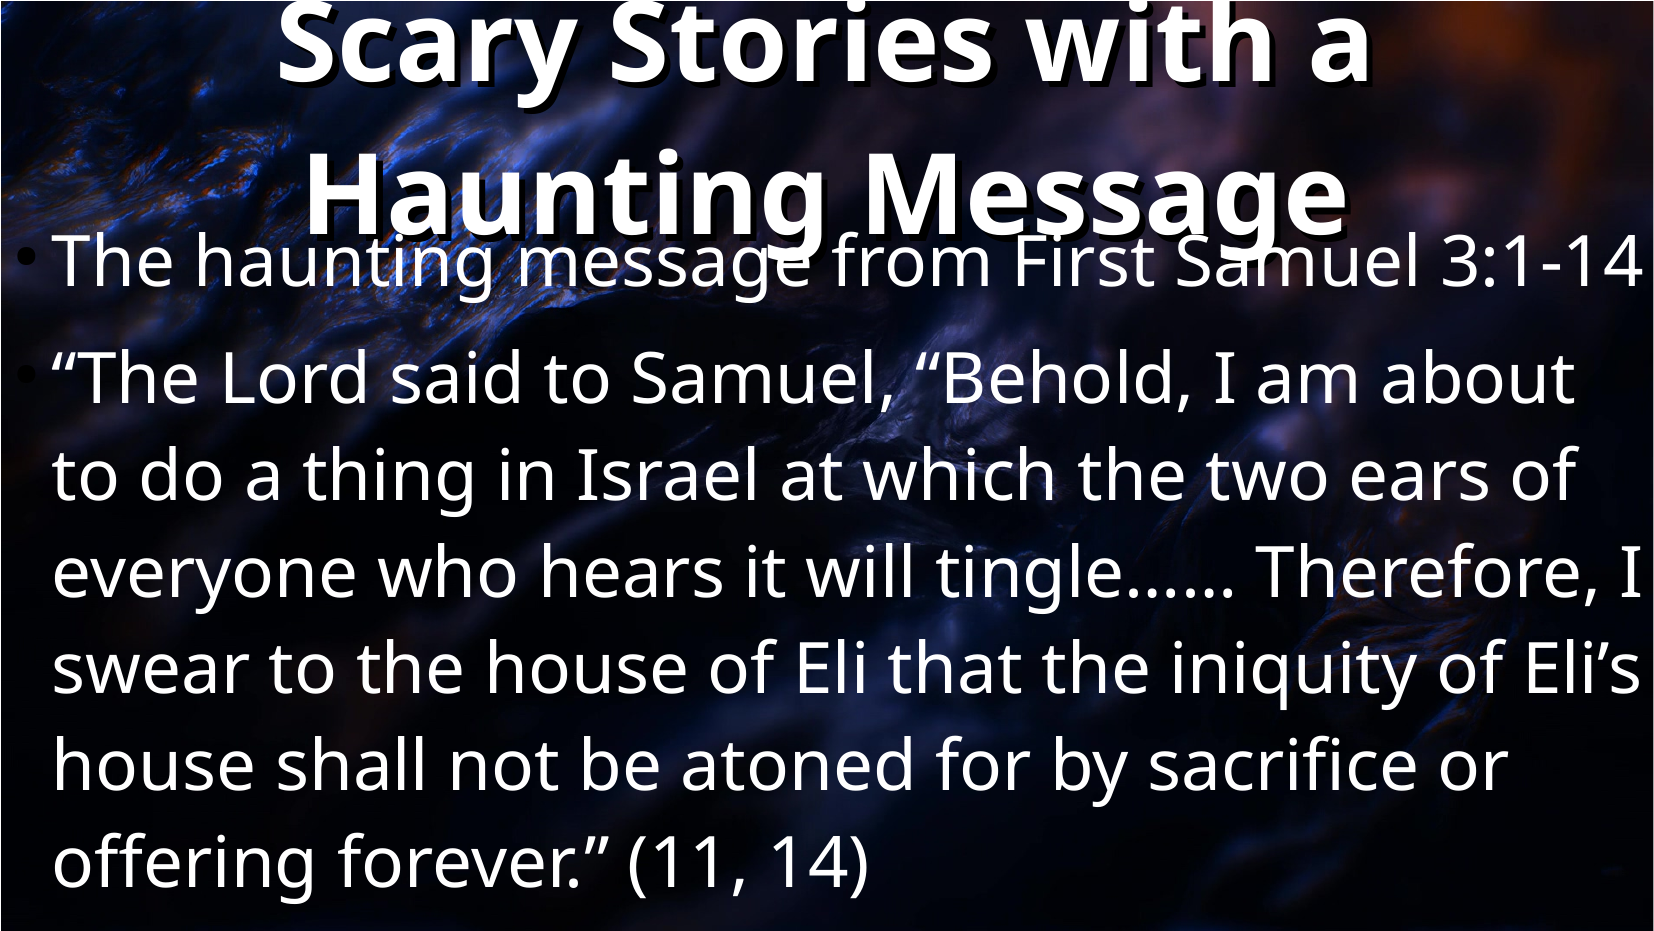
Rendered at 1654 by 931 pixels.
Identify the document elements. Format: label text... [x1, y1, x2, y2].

list The haunting message from First Samuel 3:1-14 “The Lord said to Samuel, “Behold, I am about to do a thing in Israel at which the two ears of everyone who hears it will tingle…… Therefore, I swear to the house of Eli that the iniquity of Eli’s house shall not be atoned for by sacrifice or offering forever.” (11, 14) [1, 210, 1654, 931]
title Scary Stories with a Haunting Message [1, 0, 1651, 210]
